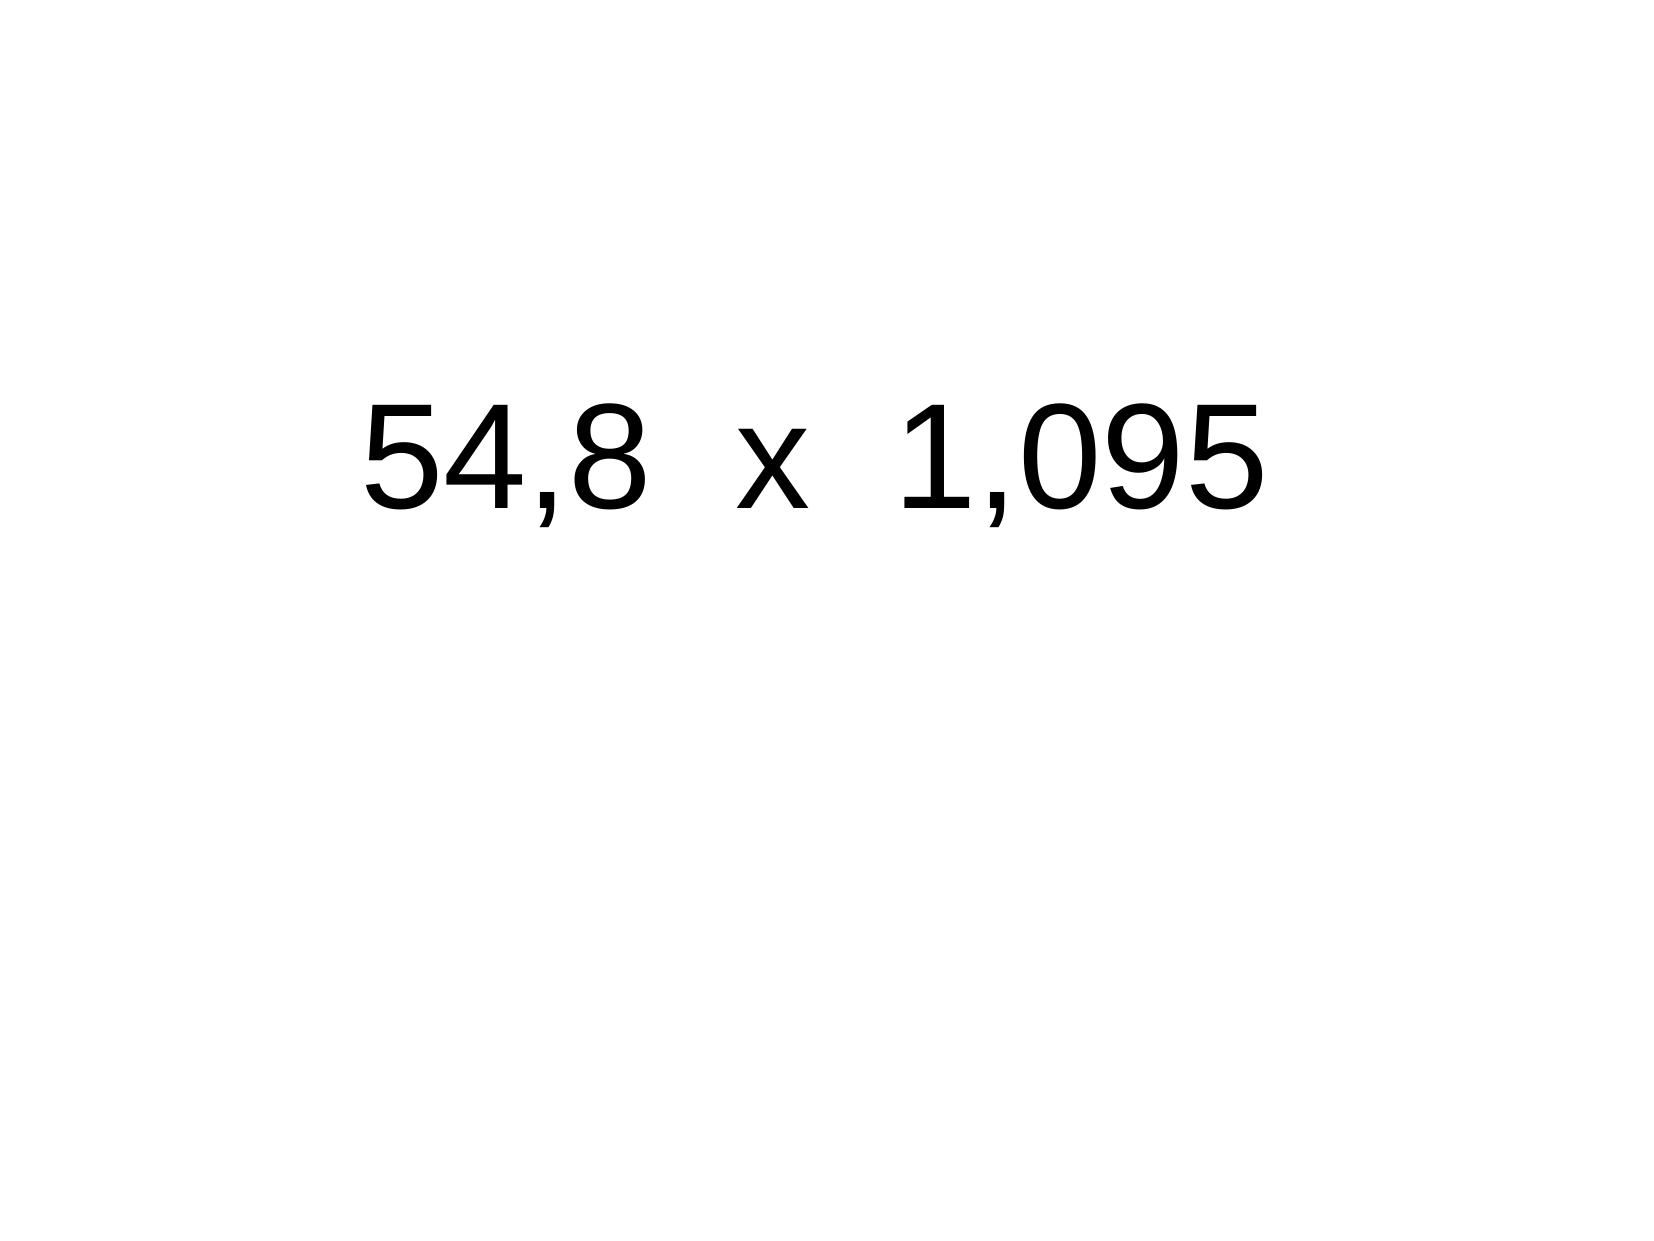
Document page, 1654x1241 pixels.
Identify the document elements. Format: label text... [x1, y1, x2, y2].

subtitle 54,8 x 1,095 [70, 47, 1560, 866]
